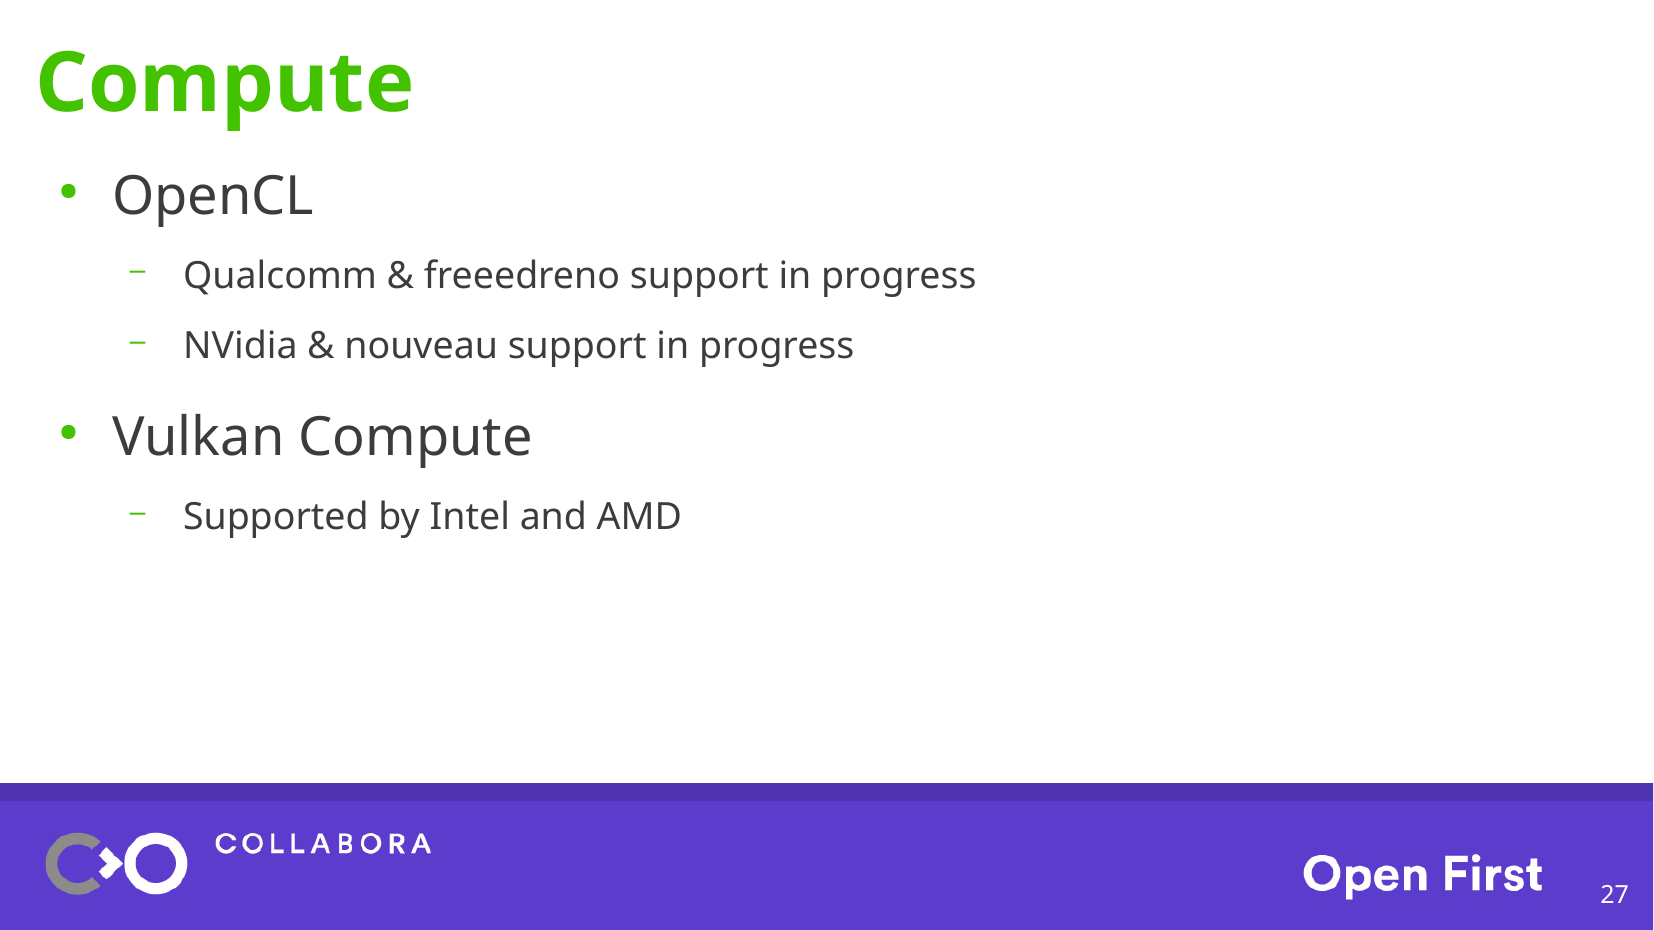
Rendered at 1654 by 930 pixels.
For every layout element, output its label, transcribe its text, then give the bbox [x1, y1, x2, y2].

picture [0, 0, 1654, 930]
title Compute [35, 28, 1608, 192]
list OpenCL Qualcomm & freeedreno support in progress NVidia & nouveau support in progress Vulkan Compute Supported by Intel and AMD [41, 160, 1613, 804]
